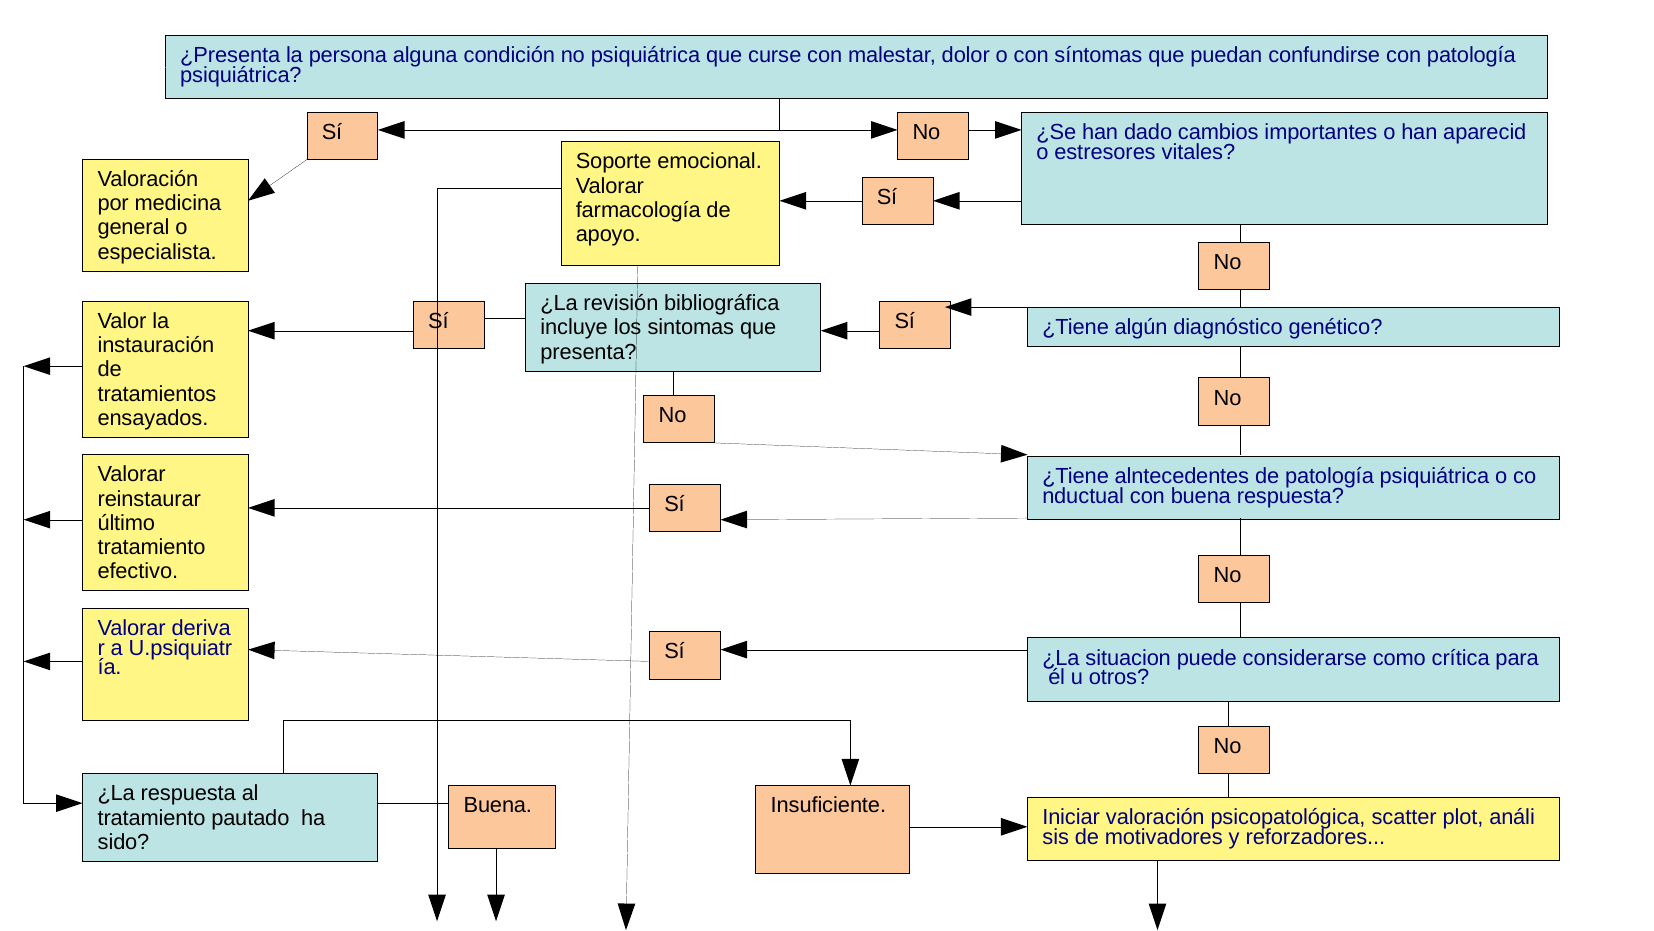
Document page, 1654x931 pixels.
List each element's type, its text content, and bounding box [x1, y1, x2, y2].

text_box ¿Tiene algún diagnóstico genético? [1027, 307, 1560, 347]
text_box ¿Tiene alntecedentes de patología psiquiátrica o conductual con buena respuesta? [1027, 456, 1560, 520]
text_box ¿La revisión bibliográfica incluye los sintomas que presenta? [637, 283, 821, 372]
text_box Sí [879, 301, 951, 349]
text_box Valoración por medicina general o especialista. [82, 159, 249, 272]
text_box Valorar reinstaurar último tratamiento efectivo. [82, 454, 249, 591]
text_box Sí [862, 177, 934, 225]
text_box ¿Presenta la persona alguna condición no psiquiátrica que curse con malestar, dolor o con síntomas que puedan confundirse con patología psiquiátrica? [165, 35, 1548, 99]
text_box Sí [649, 484, 721, 532]
text_box Valor la instauración de tratamientos ensayados. [82, 301, 249, 438]
text_box Insuficiente. [755, 785, 910, 874]
text_box ¿La revisión bibliográfica incluye los sintomas que presenta? [525, 283, 637, 372]
text_box Soporte emocional. Valorar farmacología de apoyo. [561, 141, 780, 266]
text_box Valorar derivar a U.psiquiatría. [82, 608, 249, 721]
text_box No [1198, 726, 1270, 774]
text_box No [1198, 377, 1270, 426]
text_box Sí [413, 301, 437, 349]
text_box No [1198, 242, 1270, 290]
text_box No [1198, 555, 1270, 603]
text_box ¿La situacion puede considerarse como crítica para él u otros? [1027, 637, 1560, 702]
text_box ¿Se han dado cambios importantes o han aparecido estresores vitales? [1021, 112, 1548, 225]
text_box ¿La respuesta al tratamiento pautado ha sido? [82, 773, 378, 862]
text_box No [897, 112, 969, 160]
text_box Sí [307, 112, 378, 160]
text_box Buena. [448, 785, 556, 849]
text_box No [643, 395, 715, 443]
text_box Sí [438, 301, 485, 349]
text_box Iniciar valoración psicopatológica, scatter plot, análisis de motivadores y reforzadores... [1027, 797, 1560, 861]
text_box Sí [649, 631, 721, 680]
